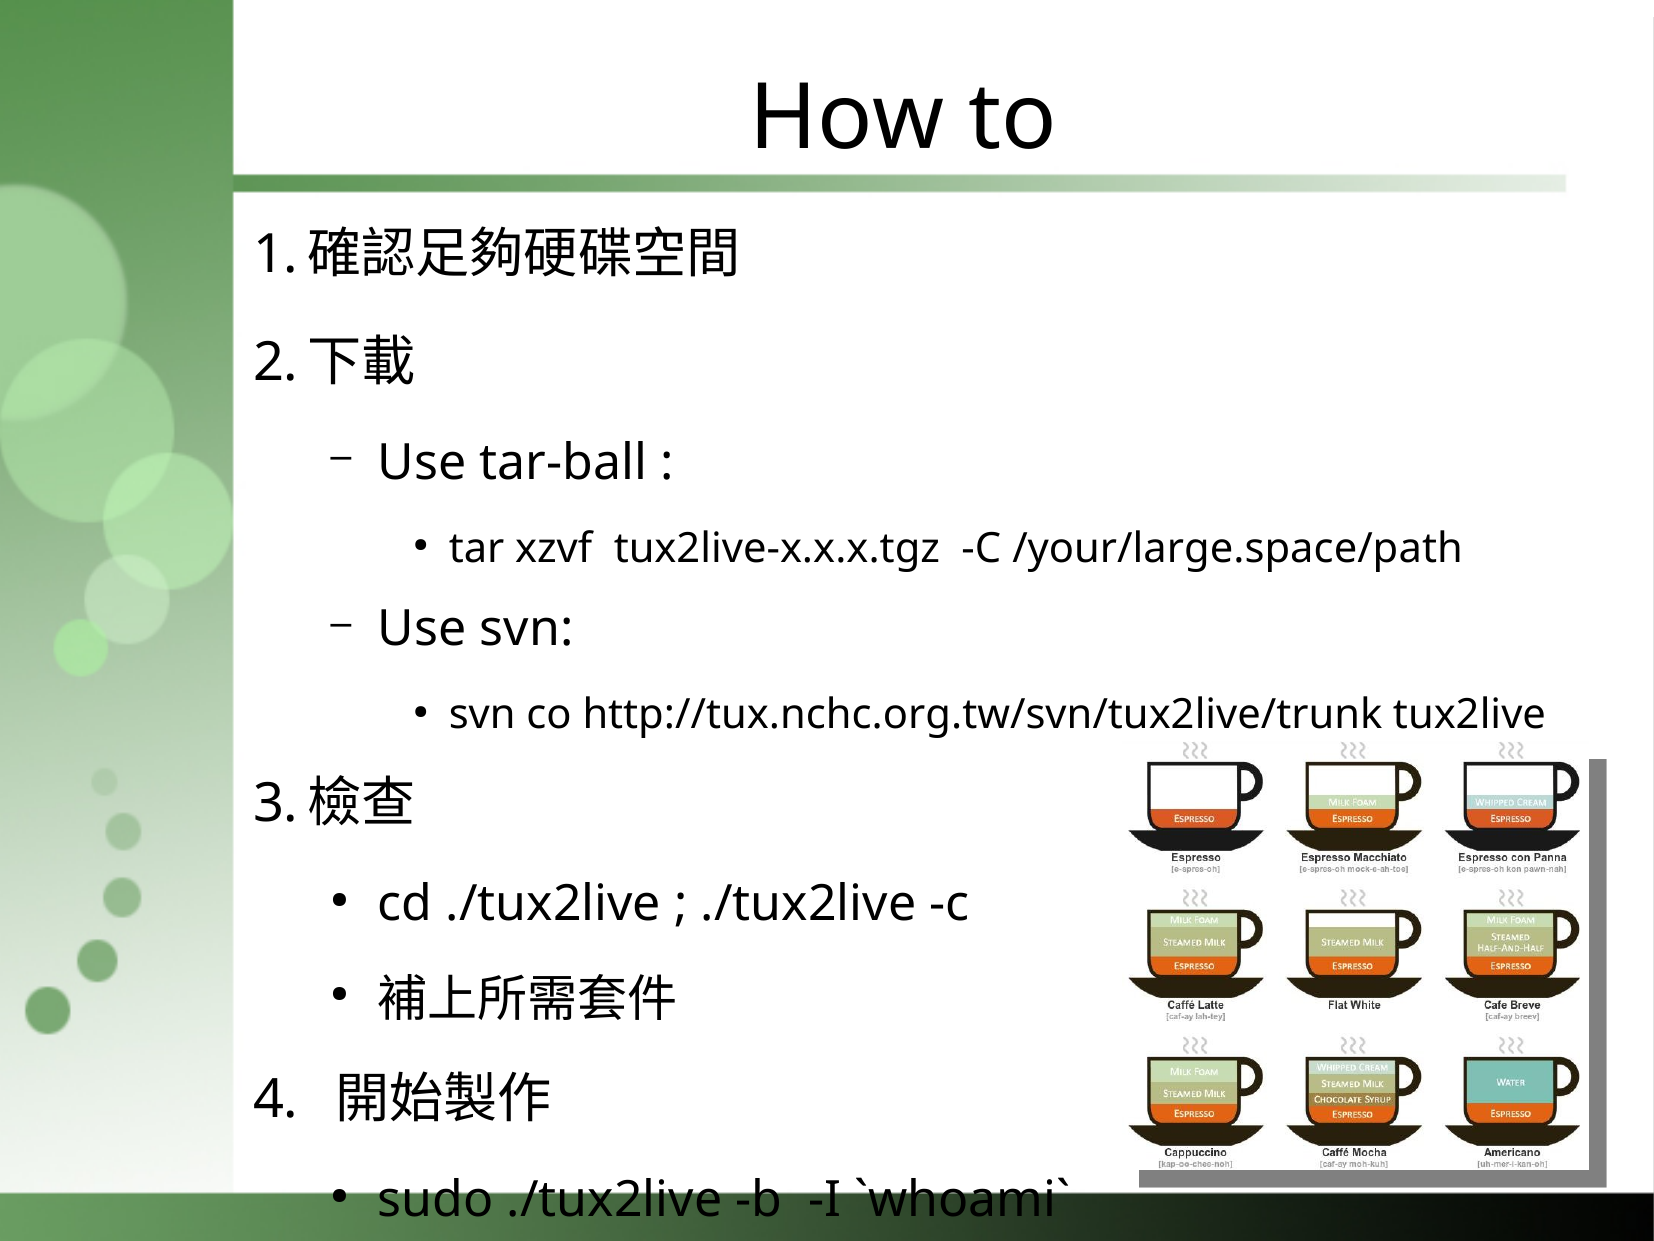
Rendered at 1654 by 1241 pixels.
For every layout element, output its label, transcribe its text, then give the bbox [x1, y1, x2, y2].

list 確認足夠硬碟空間 下載 Use tar-ball : tar xzvf tux2live-x.x.x.tgz -C /your/large.space/path Use svn: svn co http://tux.nchc.org.tw/svn/tux2live/trunk tux2live 檢查 cd ./tux2live ; ./tux2live -c 補上所需套件 開始製作 sudo ./tux2live -b -I `whoami` Coffee time ... 咖啡因的多寡取決於你的工作量 [236, 209, 1595, 1166]
picture [0, 0, 1654, 1241]
title How to [236, 49, 1595, 178]
